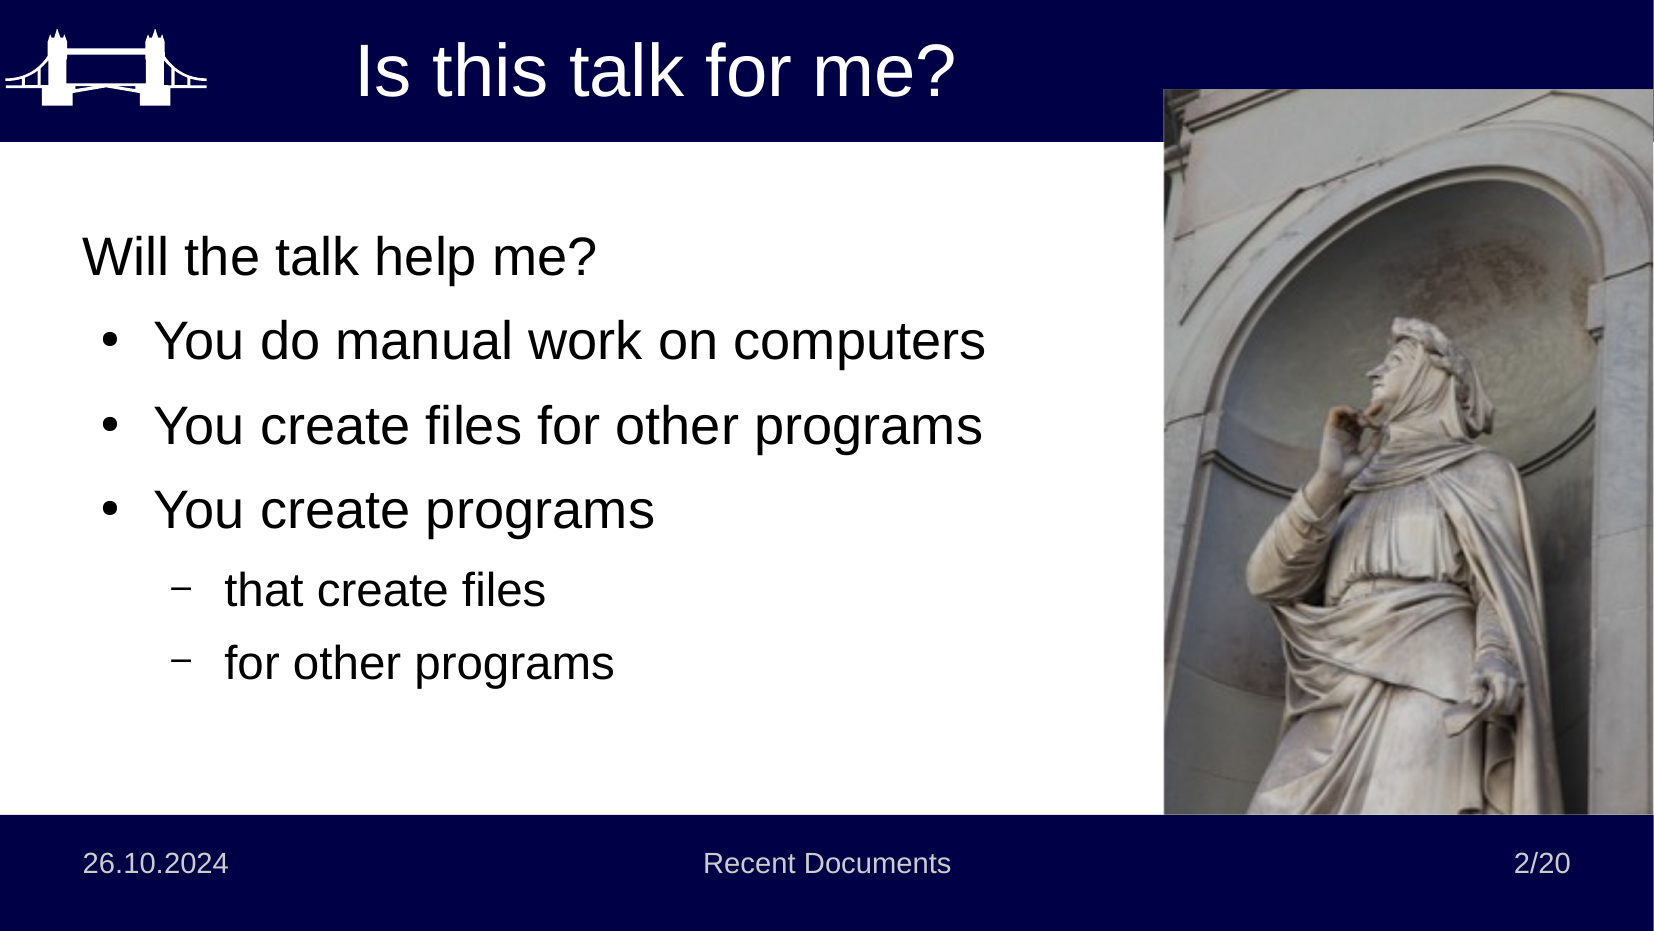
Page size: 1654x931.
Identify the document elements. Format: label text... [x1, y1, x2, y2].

title Is this talk for me? [354, 5, 1654, 136]
list Will the talk help me? You do manual work on computers You create files for other programs You create programs that create files for other programs [82, 141, 1123, 815]
picture [1163, 88, 1654, 815]
